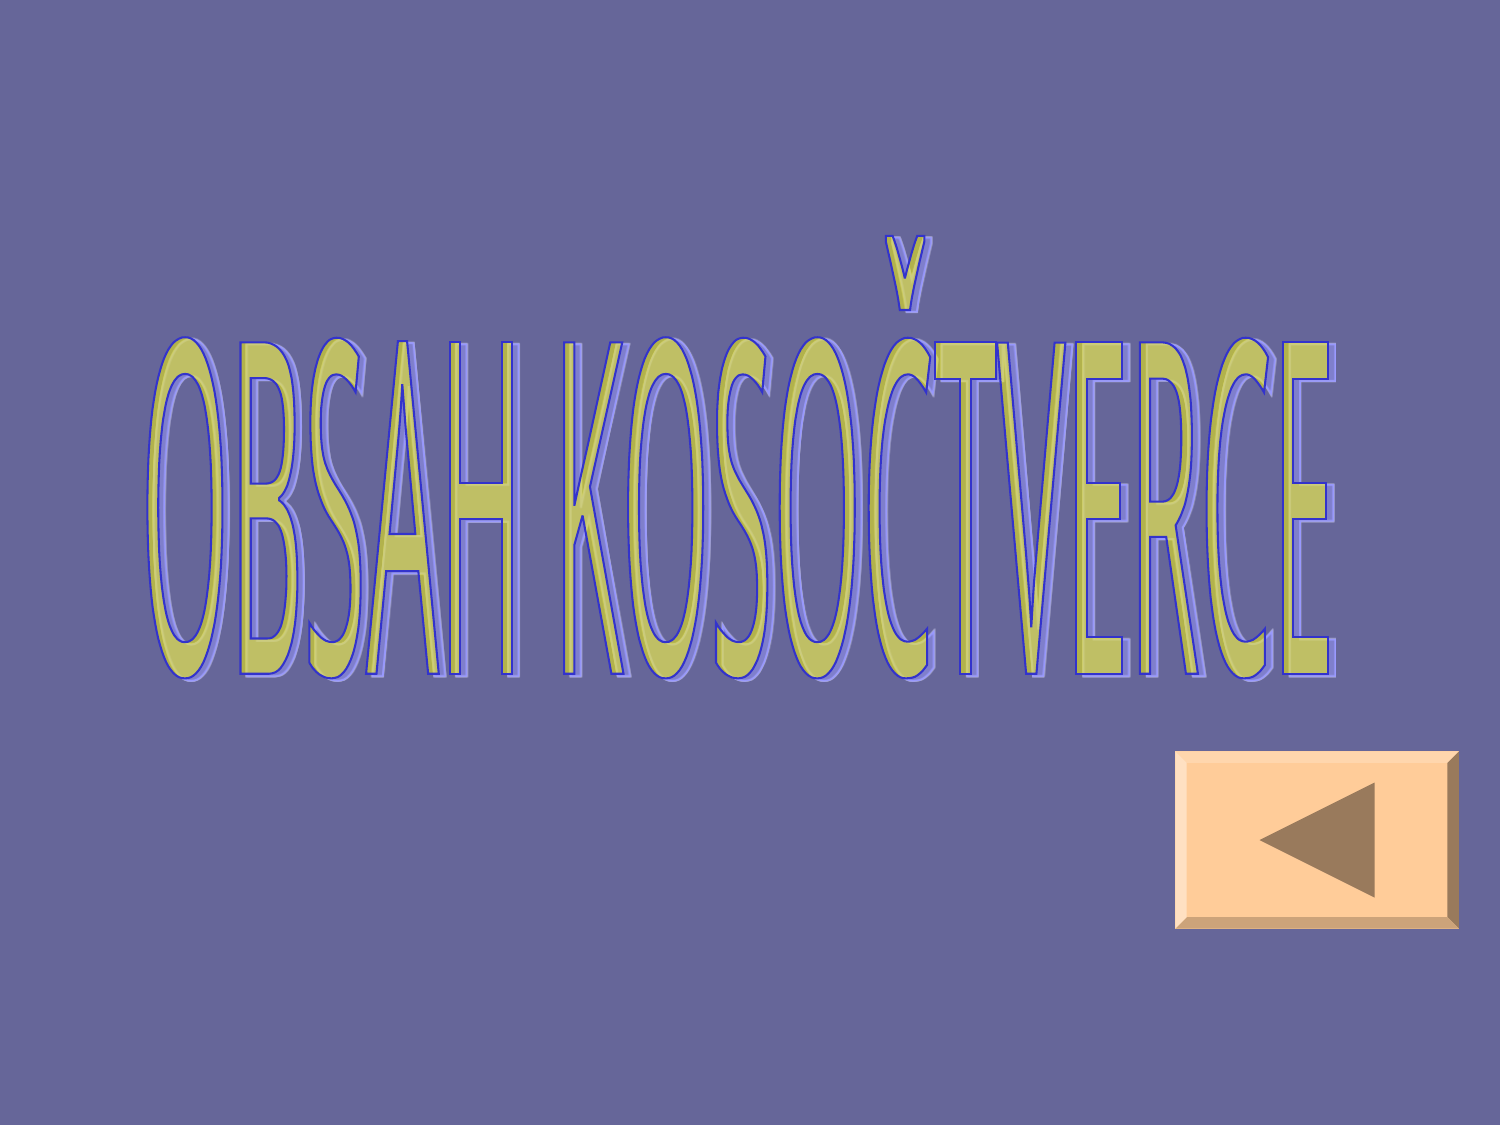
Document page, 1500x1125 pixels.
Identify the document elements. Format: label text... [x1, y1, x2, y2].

text_box OBSAH KOSOČTVERCE [1139, 342, 1198, 674]
text_box OBSAH KOSOČTVERCE [1282, 342, 1329, 674]
text_box OBSAH KOSOČTVERCE [779, 337, 855, 679]
text_box OBSAH KOSOČTVERCE [628, 337, 704, 679]
text_box OBSAH KOSOČTVERCE [868, 337, 931, 679]
text_box OBSAH KOSOČTVERCE [240, 342, 298, 674]
text_box OBSAH KOSOČTVERCE [715, 337, 768, 679]
text_box OBSAH KOSOČTVERCE [1206, 337, 1269, 679]
text_box OBSAH KOSOČTVERCE [997, 342, 1066, 674]
text_box OBSAH KOSOČTVERCE [934, 342, 996, 674]
text_box OBSAH KOSOČTVERCE [366, 341, 439, 674]
text_box OBSAH KOSOČTVERCE [1076, 342, 1122, 674]
text_box OBSAH KOSOČTVERCE [449, 342, 513, 674]
text_box OBSAH KOSOČTVERCE [564, 342, 624, 674]
text_box OBSAH KOSOČTVERCE [147, 337, 223, 679]
text_box OBSAH KOSOČTVERCE [885, 235, 925, 310]
text_box [1176, 751, 1459, 929]
text_box OBSAH KOSOČTVERCE [309, 337, 361, 679]
